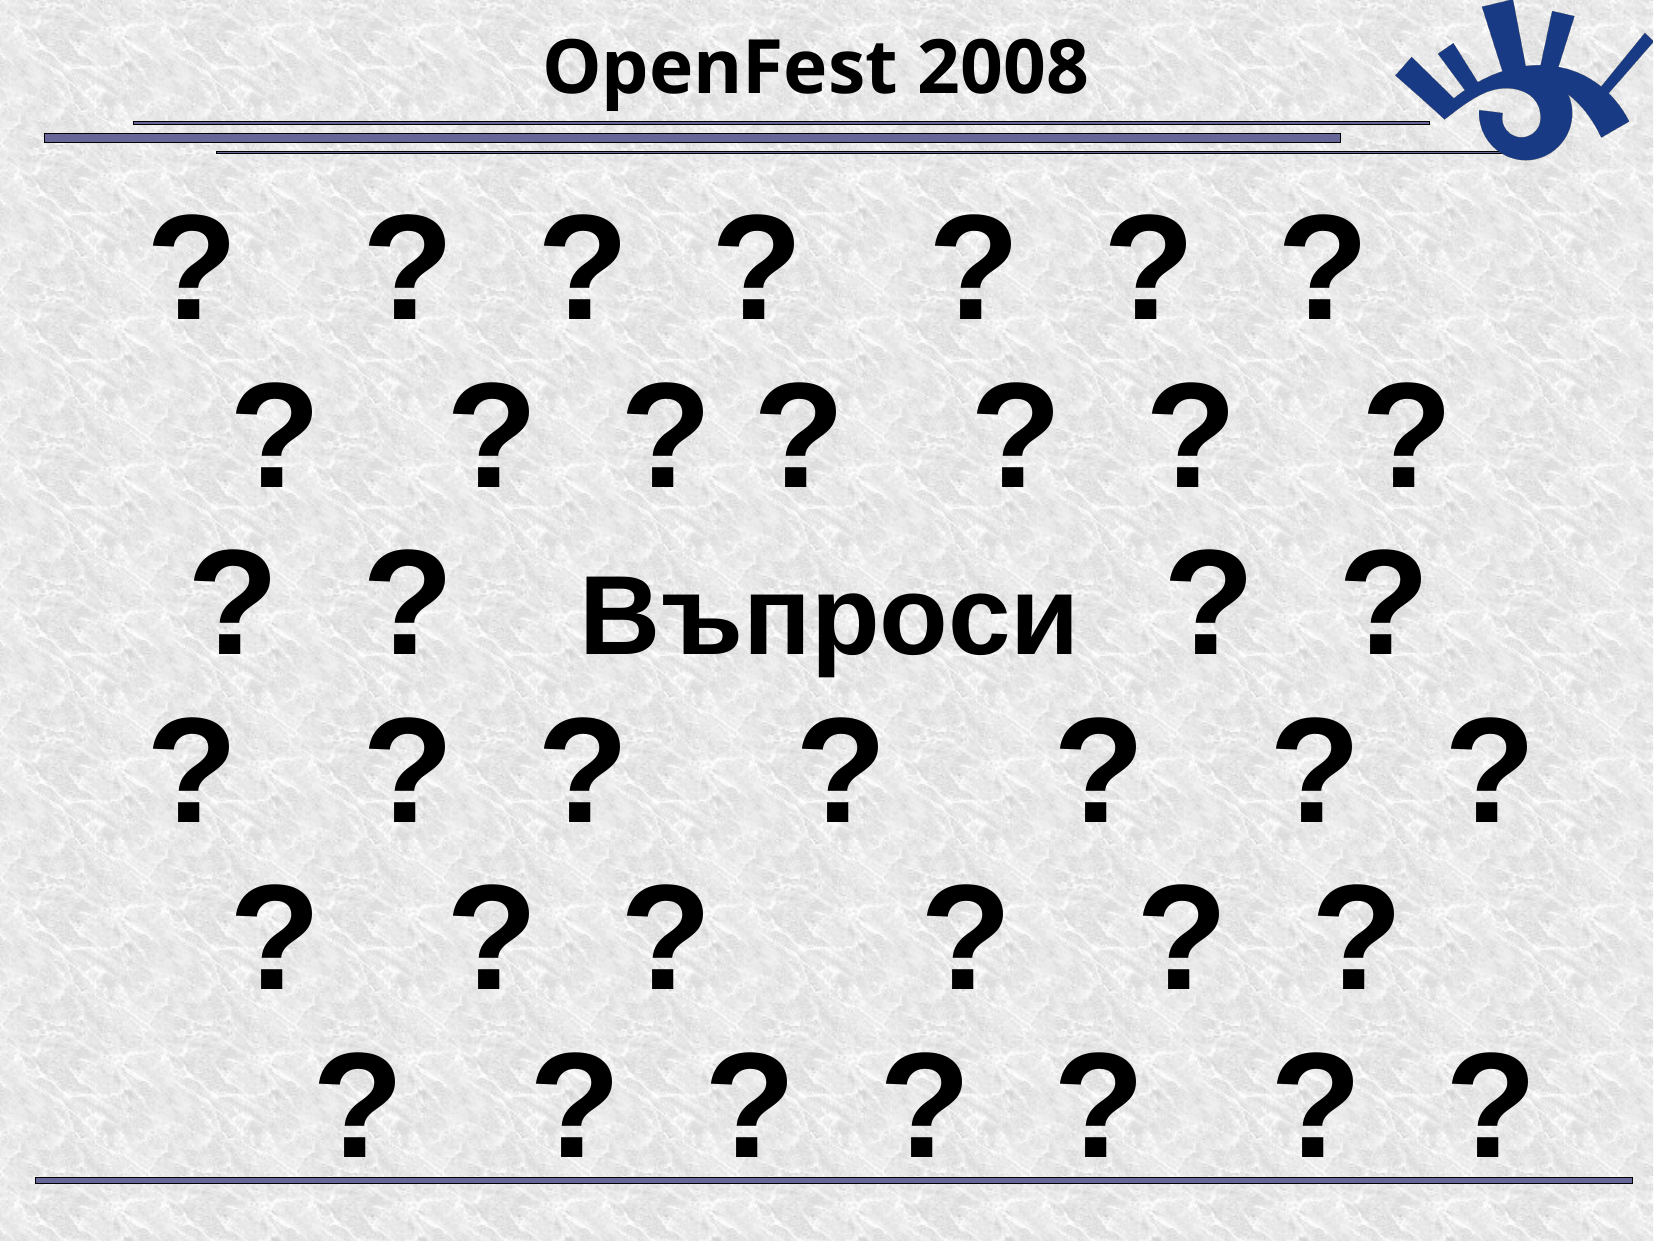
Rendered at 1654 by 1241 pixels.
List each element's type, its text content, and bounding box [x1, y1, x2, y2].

text_box [133, 121, 1395, 125]
text_box OpenFest 2008 [527, 5, 1013, 113]
text_box [1555, 1177, 1633, 1184]
text_box [44, 133, 1341, 143]
text_box [35, 1177, 131, 1184]
text_box ? ? ? ? ? ? ? ? ? ? ? ? ? ? ? ? Въпроси ? ? ? ? ? ? ? ? ? ? ? ? ? ? ? ? ? ? ? ? ? ? [131, 176, 1555, 1241]
picture [0, 0, 1654, 1241]
